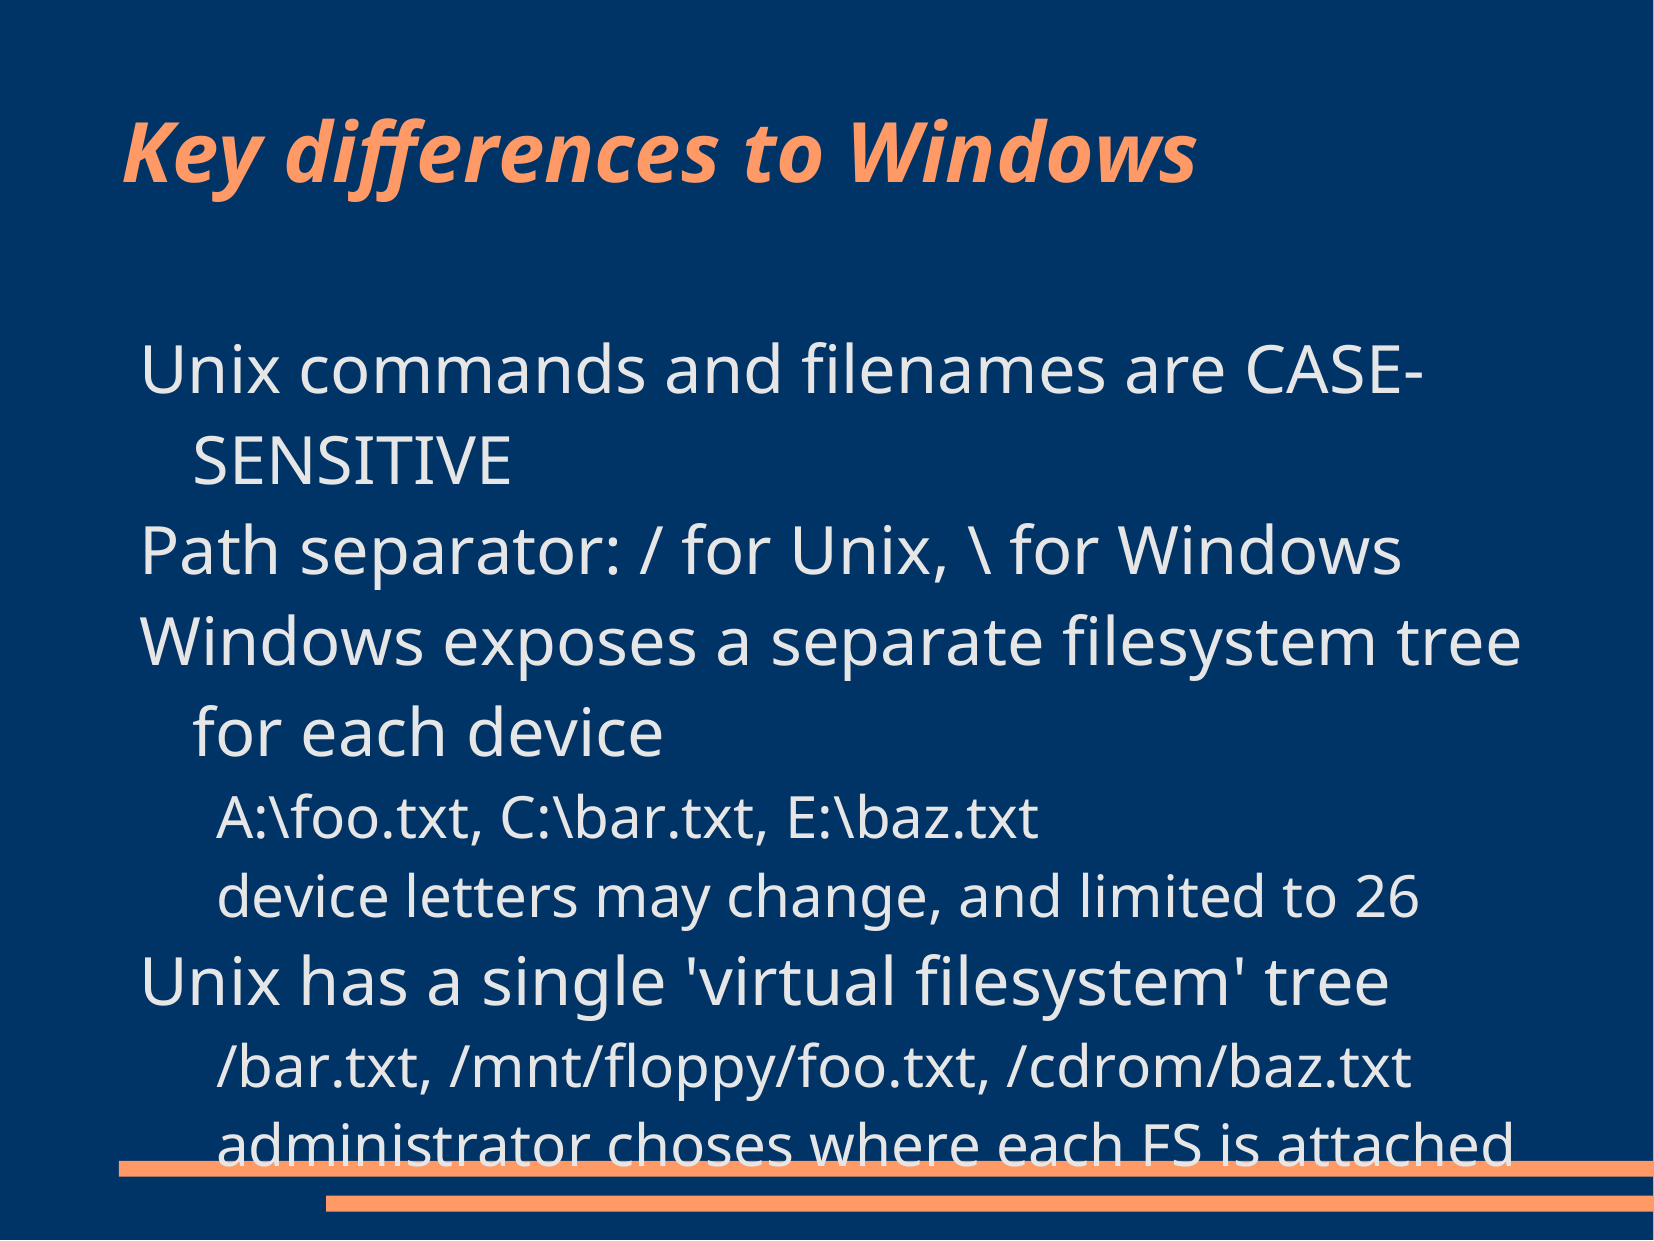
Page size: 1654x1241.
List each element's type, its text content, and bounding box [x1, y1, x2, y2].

list Unix commands and filenames are CASE-SENSITIVE Path separator: / for Unix, \ for Windows Windows exposes a separate filesystem tree for each device A:\foo.txt, C:\bar.txt, E:\baz.txt device letters may change, and limited to 26 Unix has a single 'virtual filesystem' tree /bar.txt, /mnt/floppy/foo.txt, /cdrom/baz.txt administrator choses where each FS is attached [121, 322, 1561, 1132]
title Key differences to Windows [121, 46, 1534, 254]
